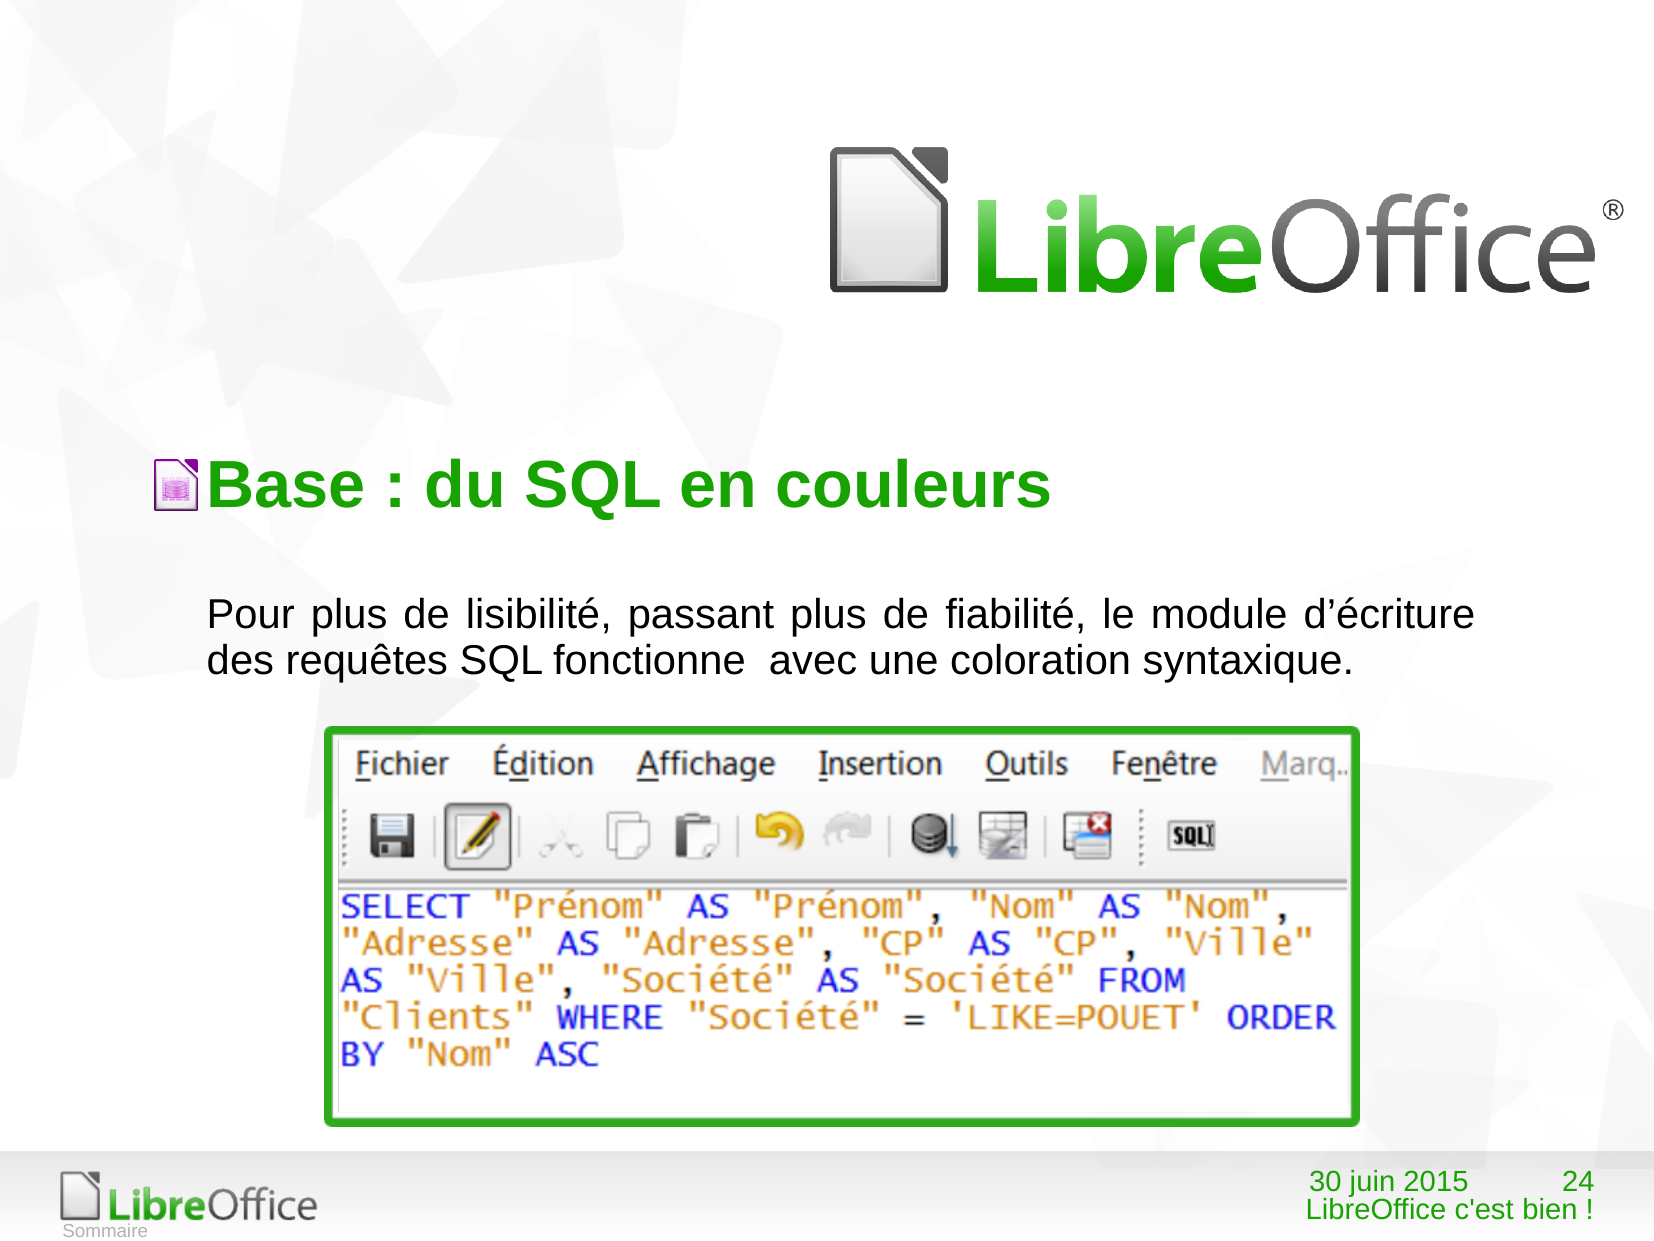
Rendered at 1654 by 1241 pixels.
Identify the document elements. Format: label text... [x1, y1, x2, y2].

title Base : du SQL en couleurs [206, 395, 1477, 573]
picture [0, 0, 1654, 1169]
picture [41, 1152, 337, 1240]
list Pour plus de lisibilité, passant plus de fiabilité, le module d’écriture des requêtes SQL fonctionne avec une coloration syntaxique. [206, 590, 1477, 715]
